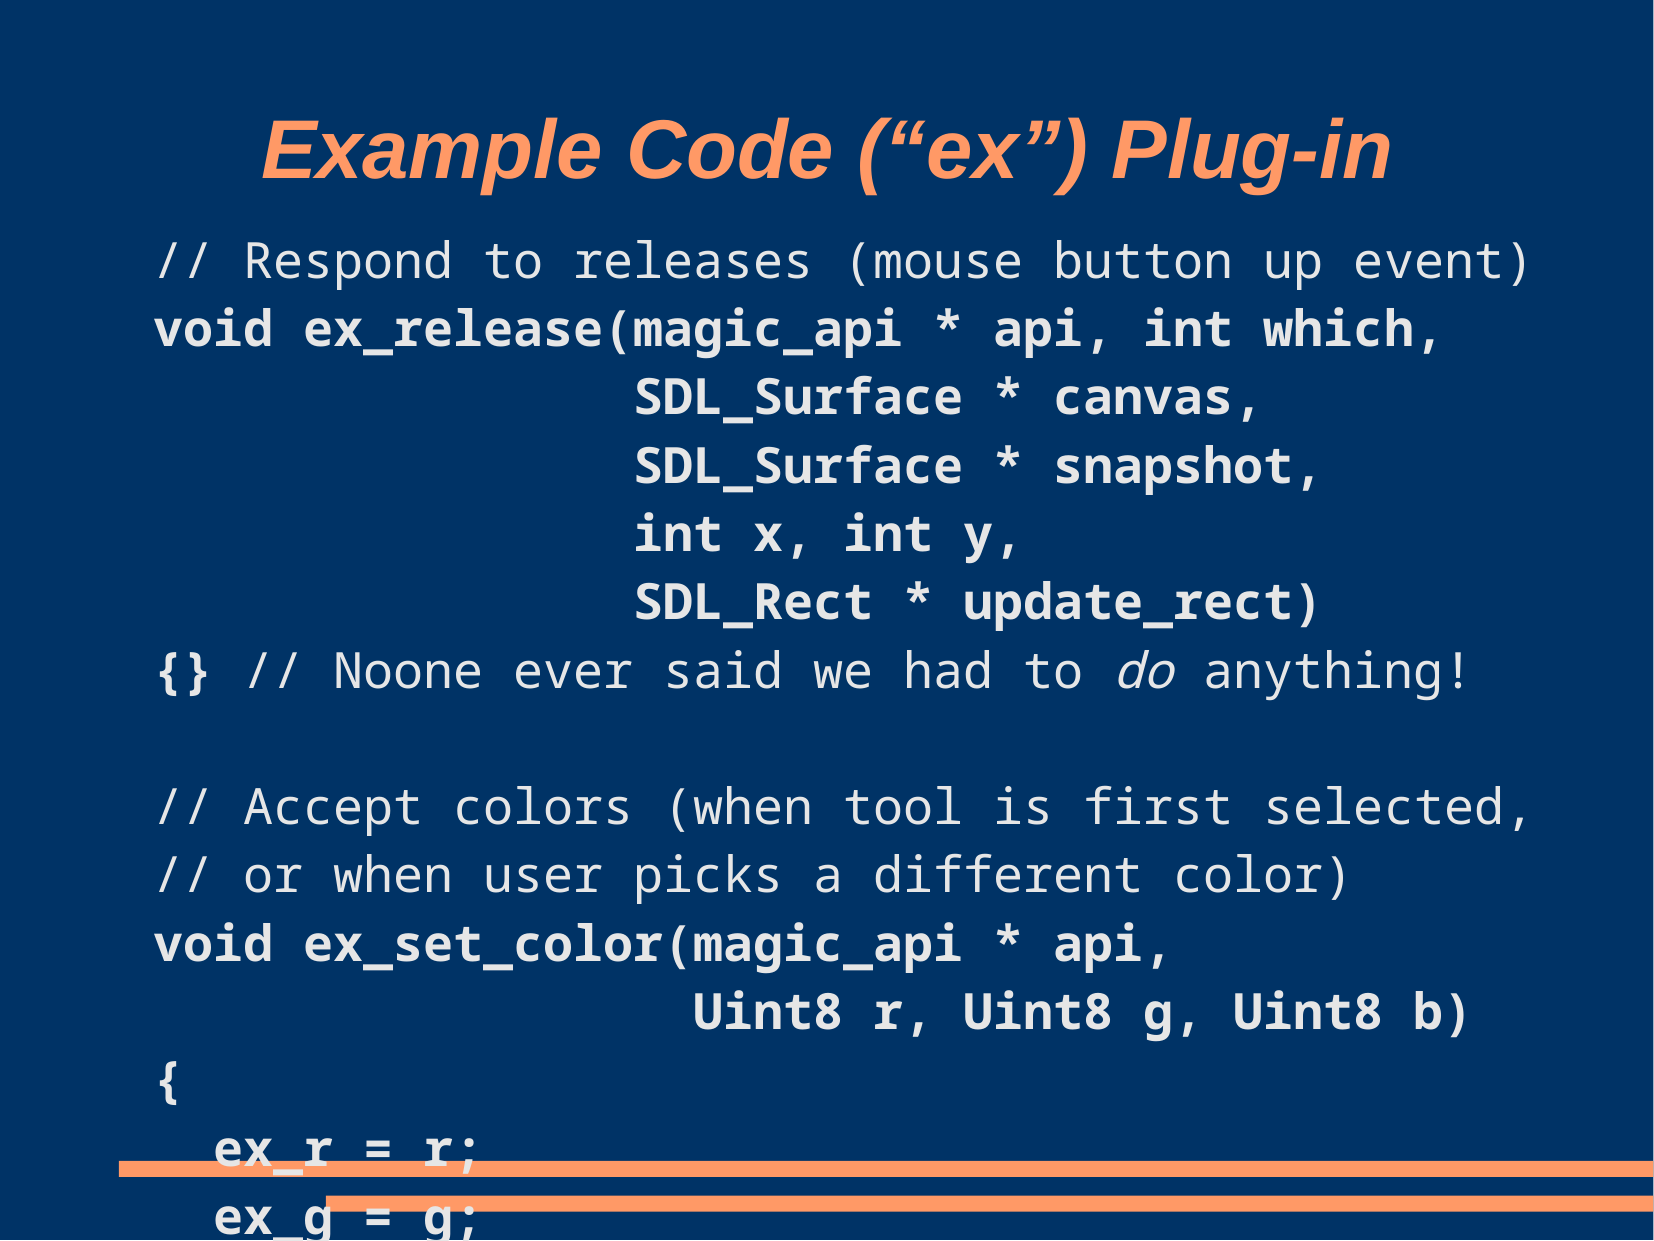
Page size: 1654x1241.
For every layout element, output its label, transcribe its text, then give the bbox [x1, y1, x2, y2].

title Example Code (“ex”) Plug-in [121, 53, 1534, 247]
list // Respond to releases (mouse button up event) void ex_release(magic_api * api, int which, SDL_Surface * canvas, SDL_Surface * snapshot, int x, int y, SDL_Rect * update_rect) {} // Noone ever said we had to do anything! // Accept colors (when tool is first selected, // or when user picks a different color) void ex_set_color(magic_api * api, Uint8 r, Uint8 g, Uint8 b) { ex_r = r; ex_g = g; ex_b = b; } [135, 225, 1576, 1081]
